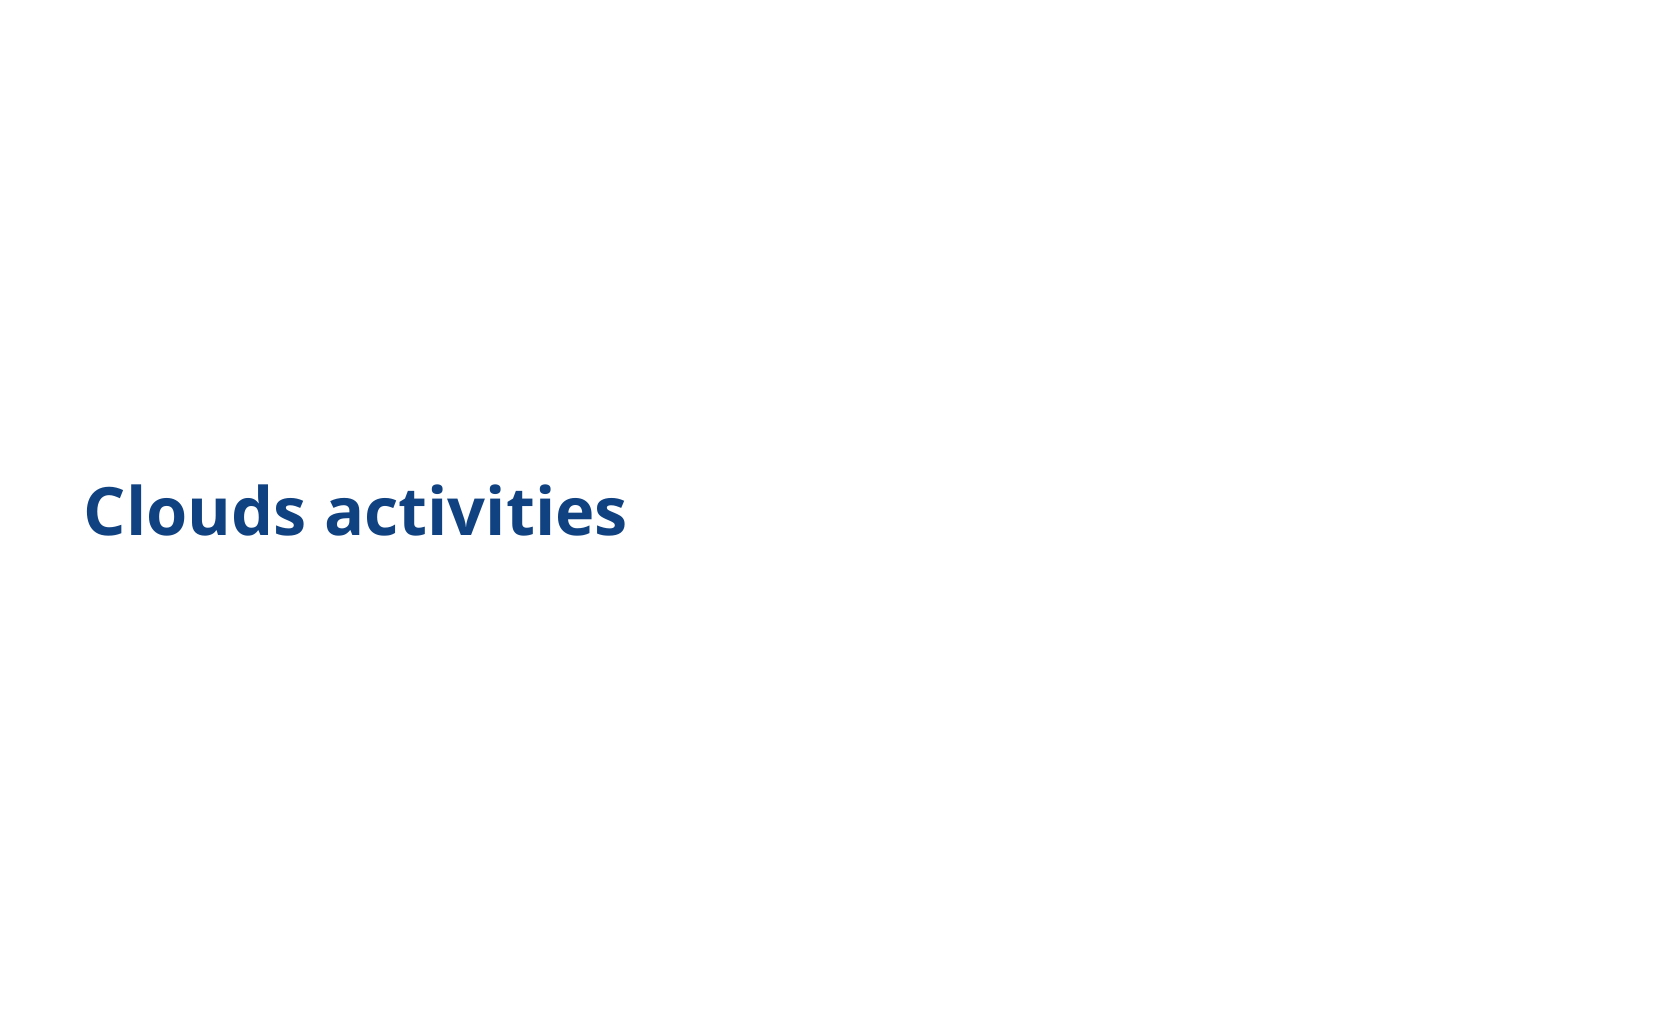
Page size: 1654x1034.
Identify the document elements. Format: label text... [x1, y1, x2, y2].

title Clouds activities [83, 434, 1552, 585]
